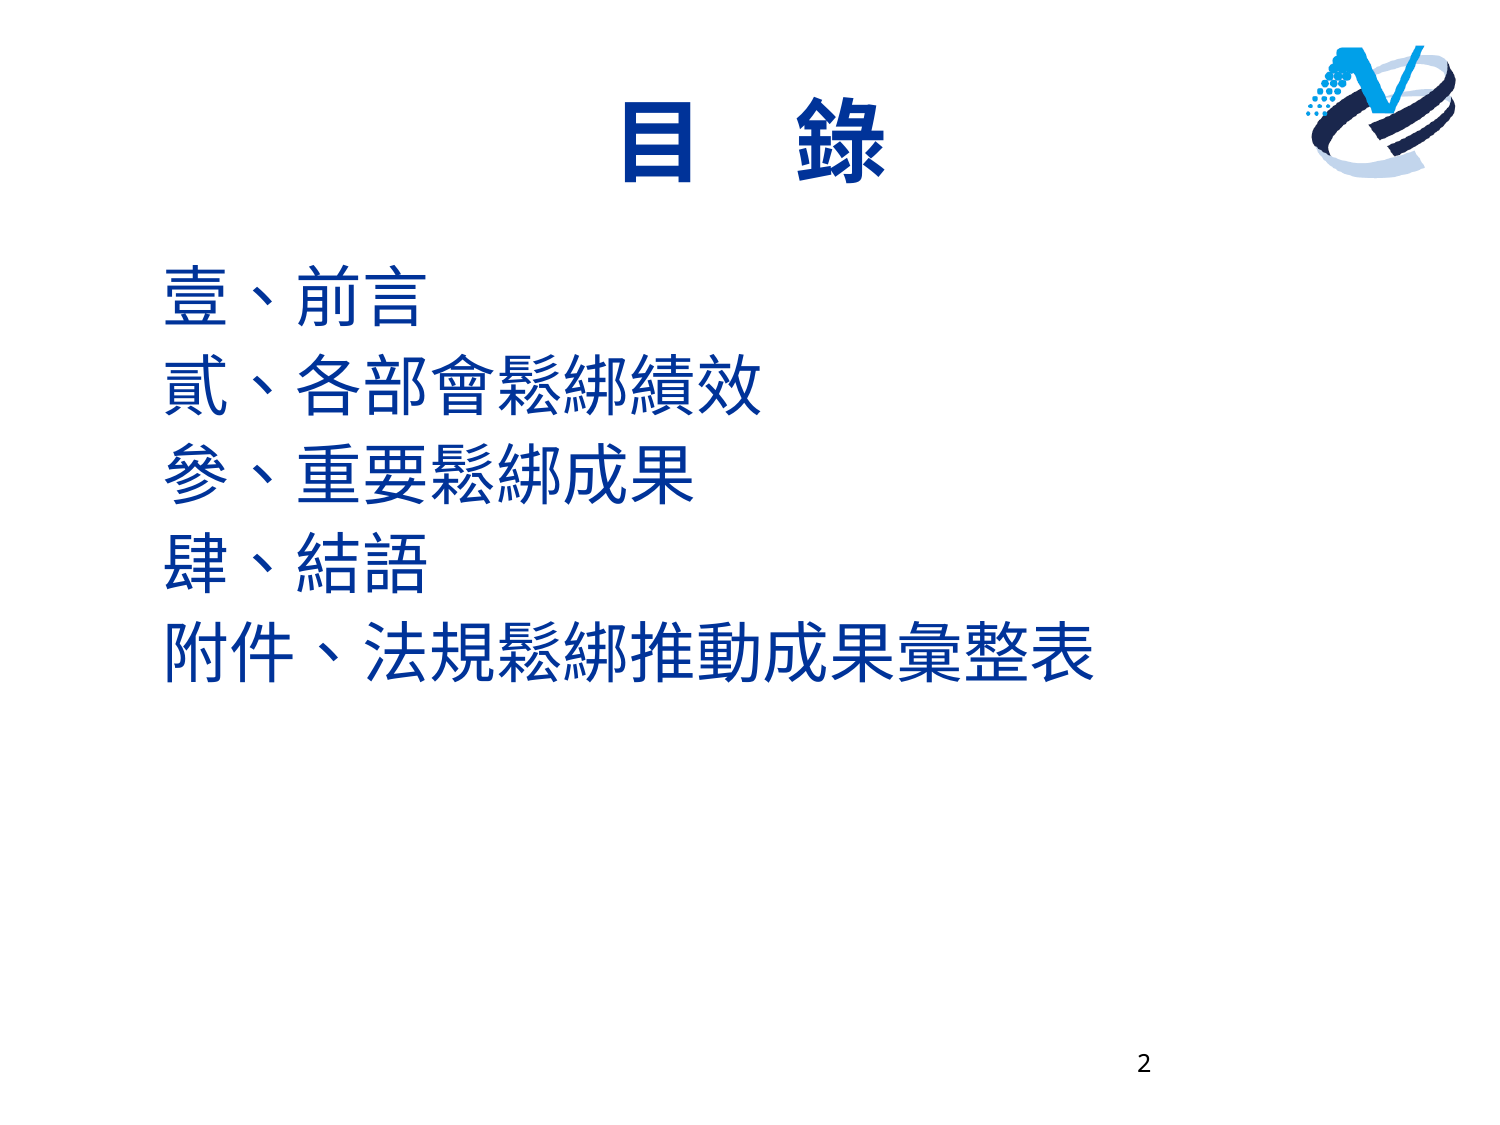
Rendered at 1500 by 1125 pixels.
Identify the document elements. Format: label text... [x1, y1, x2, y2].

title 目 錄 [75, 45, 1426, 233]
text_box 2 [1121, 1035, 1472, 1095]
list 壹、前言 貳、各部會鬆綁績效 參、重要鬆綁成果 肆、結語 附件、法規鬆綁推動成果彙整表 [147, 262, 1400, 906]
